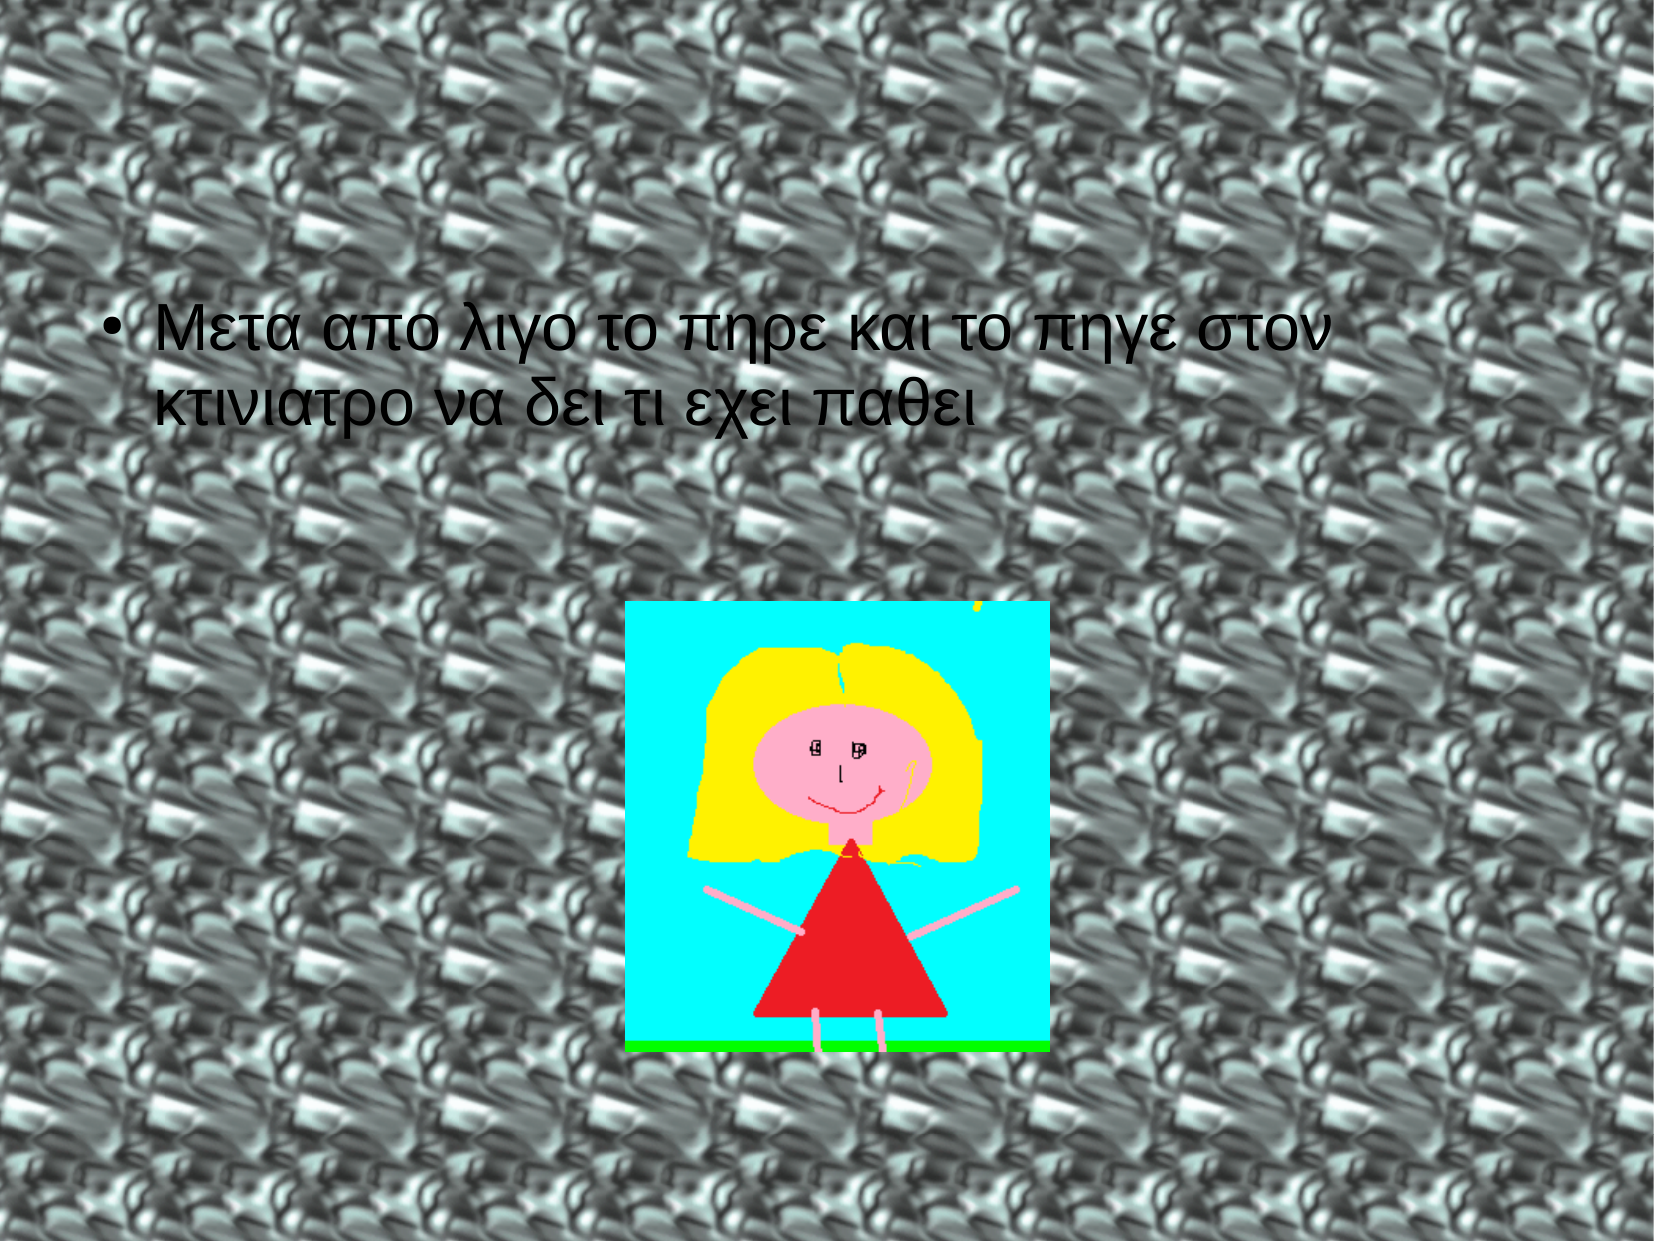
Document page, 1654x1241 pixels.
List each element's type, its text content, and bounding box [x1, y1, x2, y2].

list Μετα απο λιγο το πηρε και το πηγε στον κτινιατρο να δει τι εχει παθει [82, 290, 1538, 1010]
picture [0, 0, 1654, 1241]
